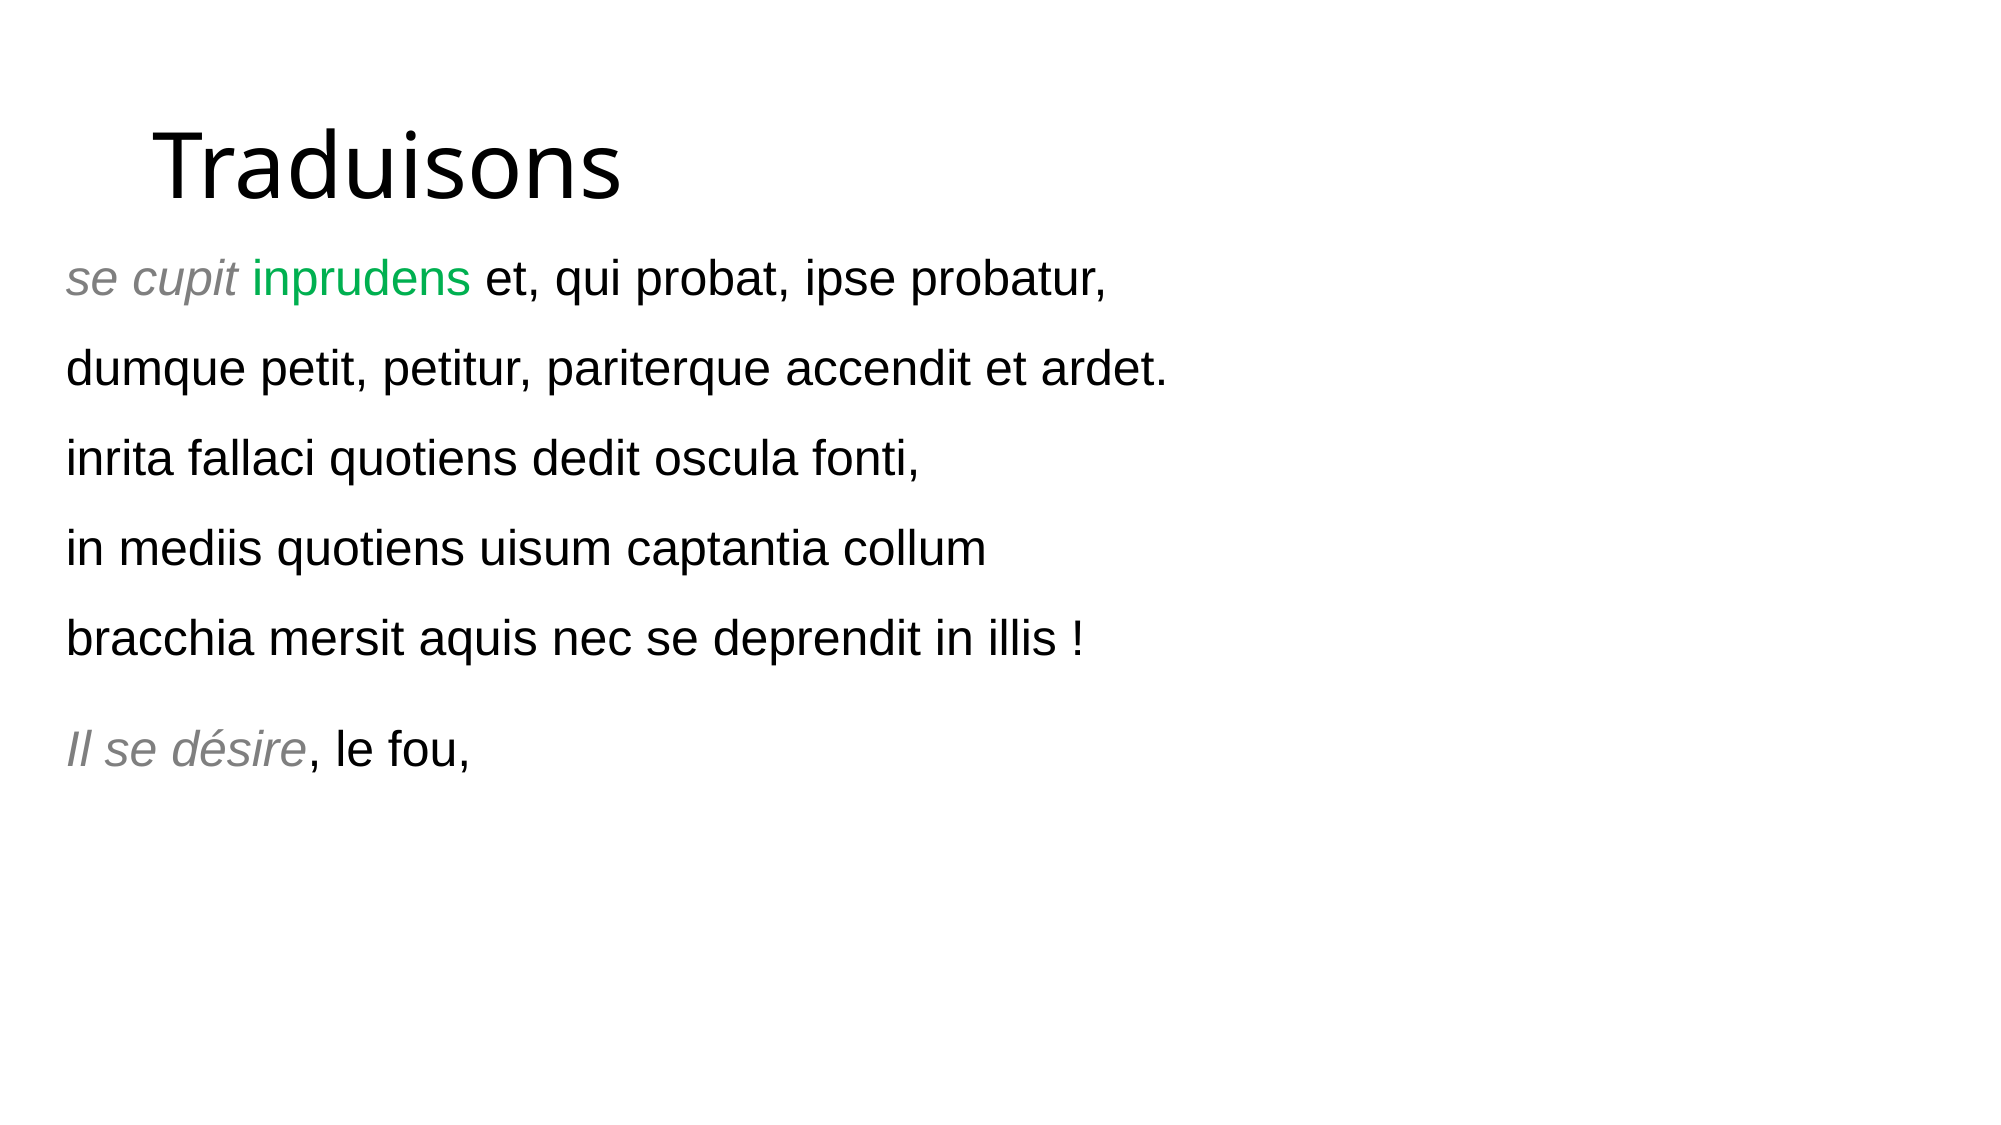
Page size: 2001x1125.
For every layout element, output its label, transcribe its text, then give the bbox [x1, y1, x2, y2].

list se cupit inprudens et, qui probat, ipse probatur, dumque petit, petitur, pariterque accendit et ardet. inrita fallaci quotiens dedit oscula fonti, in mediis quotiens uisum captantia collum bracchia mersit aquis nec se deprendit in illis ! Il se désire, le fou, [50, 207, 2000, 1083]
title Traduisons [137, 59, 1863, 207]
